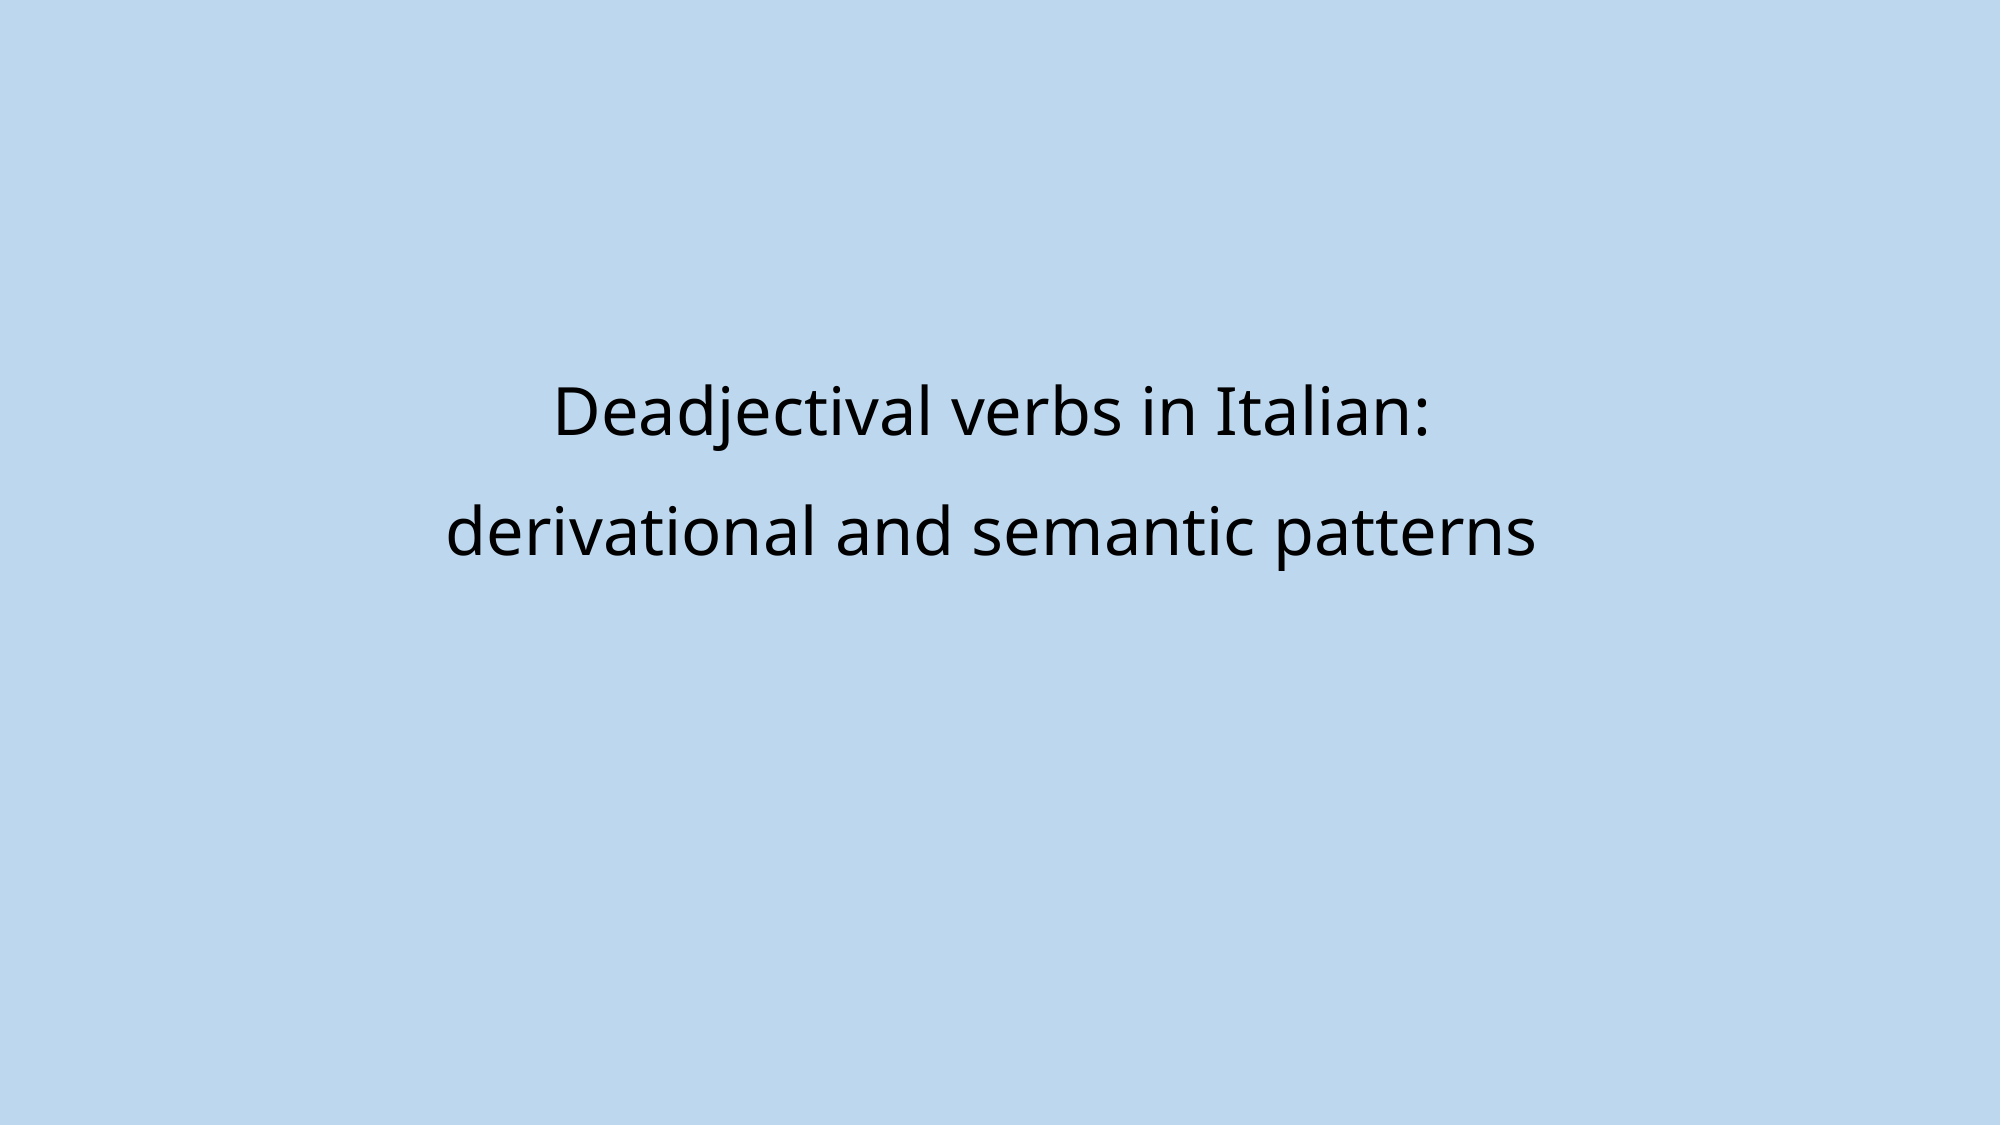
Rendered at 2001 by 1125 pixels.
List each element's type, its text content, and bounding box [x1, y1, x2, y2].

text_box Deadjectival verbs in Italian: derivational and semantic patterns [236, 321, 1749, 568]
